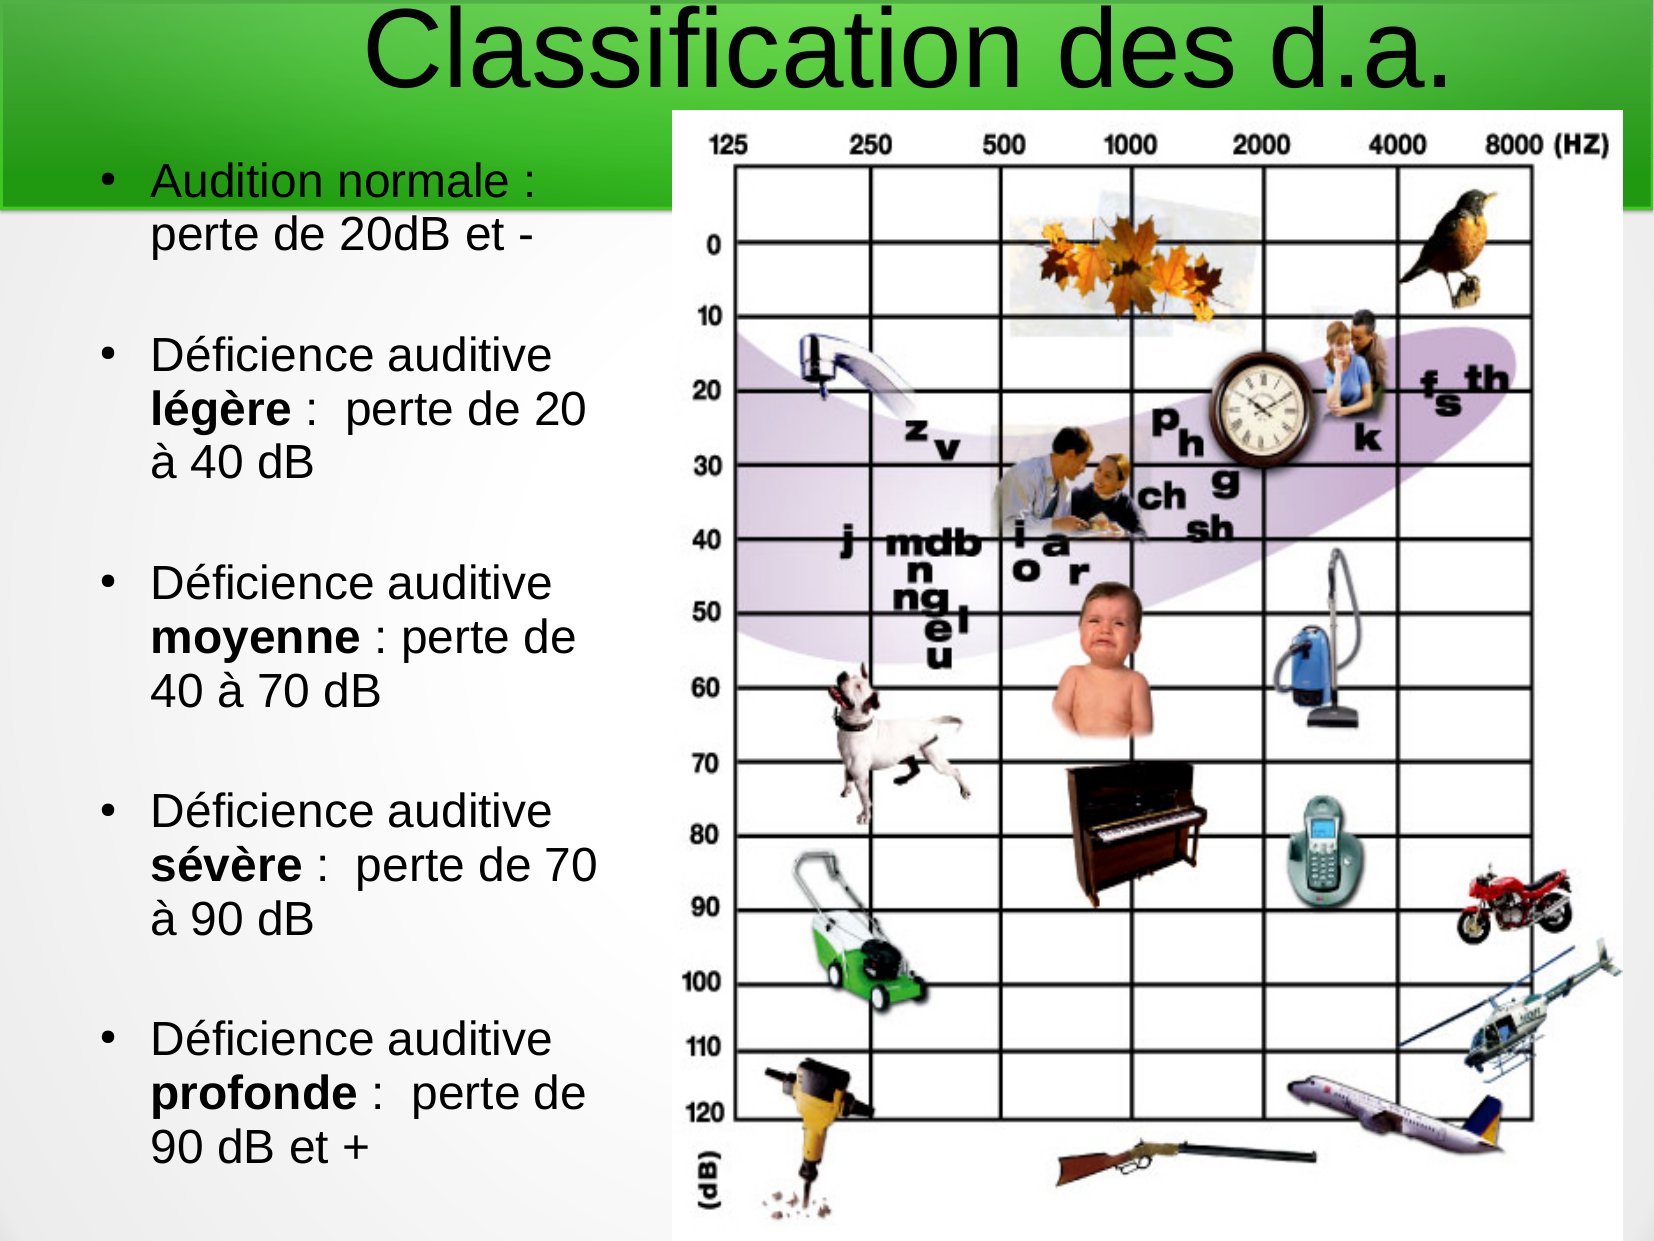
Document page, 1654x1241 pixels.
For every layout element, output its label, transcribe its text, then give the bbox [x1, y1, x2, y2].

title Classification des d.a. [248, 0, 1571, 308]
list Audition normale : perte de 20dB et - Déficience auditive légère : perte de 20 à 40 dB Déficience auditive moyenne : perte de 40 à 70 dB Déficience auditive sévère : perte de 70 à 90 dB Déficience auditive profonde : perte de 90 dB et + [82, 153, 626, 1182]
picture [672, 110, 1623, 1241]
